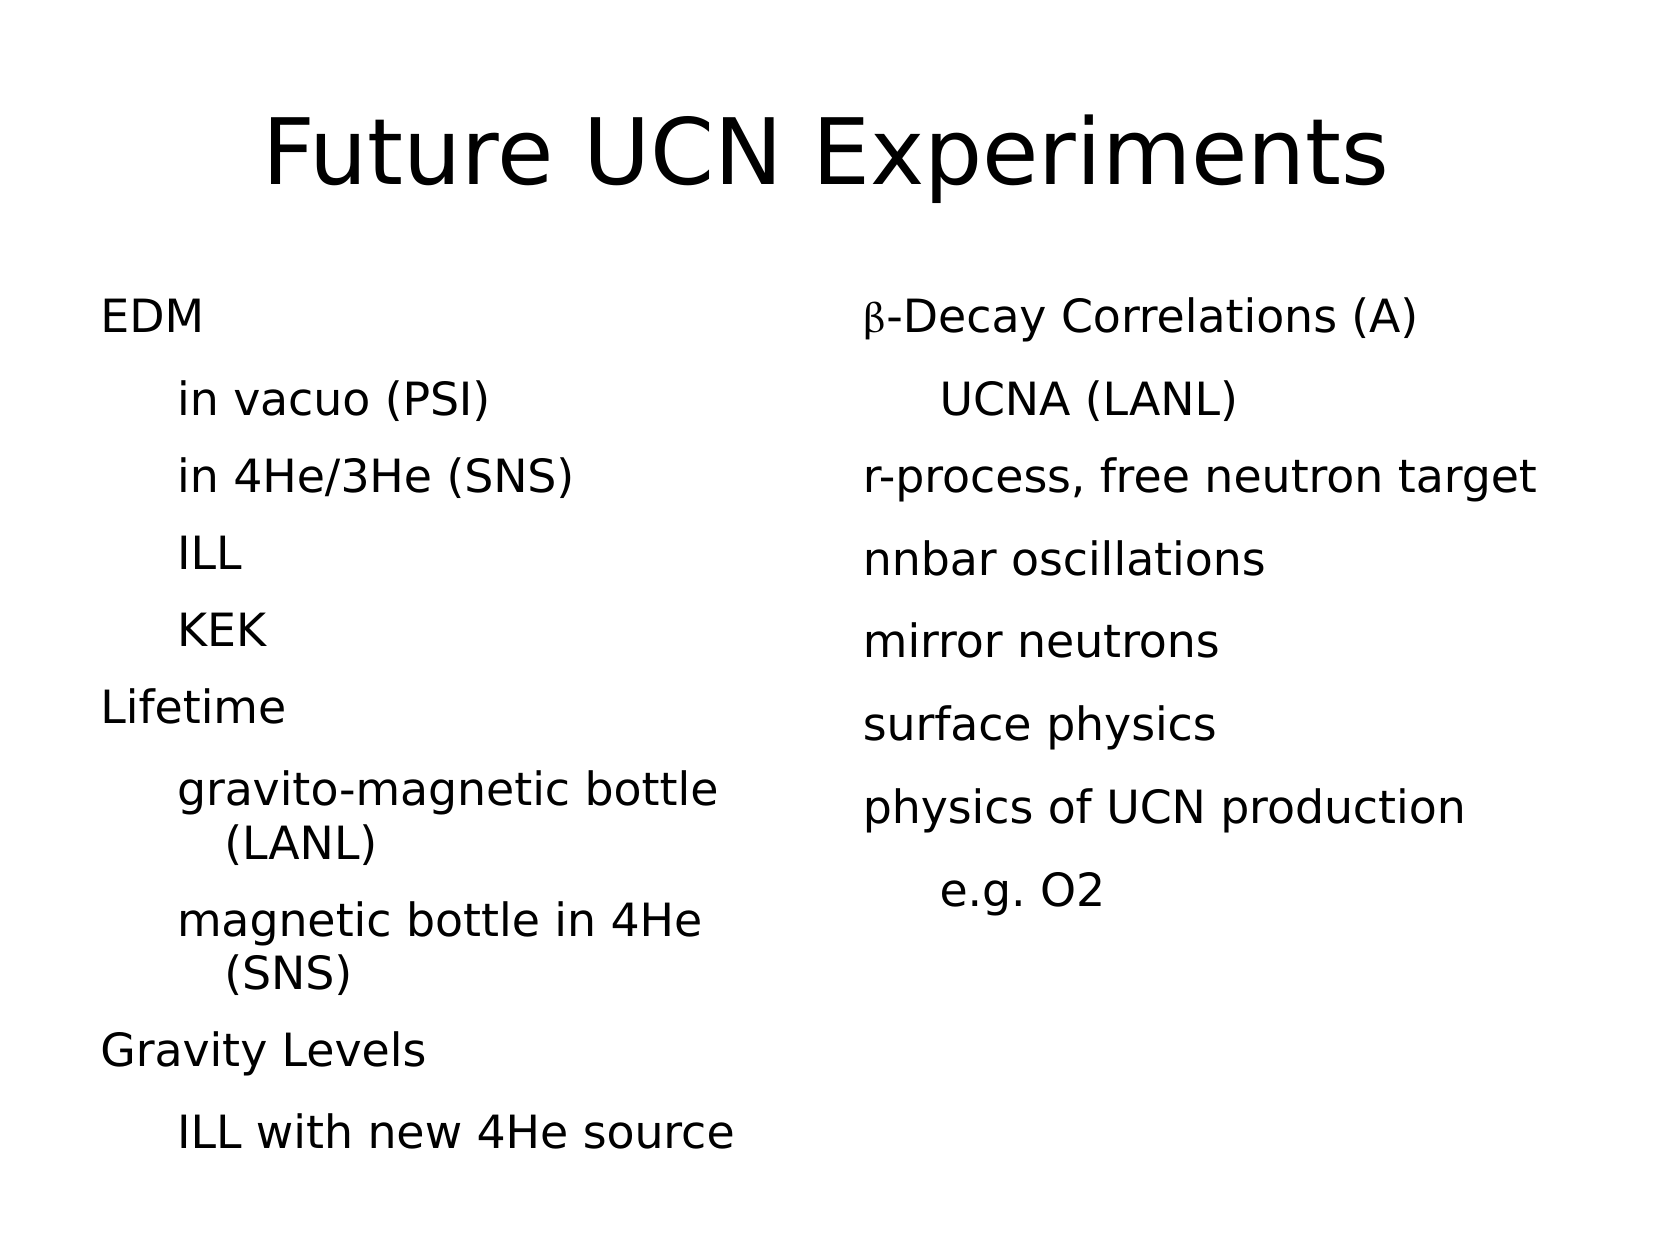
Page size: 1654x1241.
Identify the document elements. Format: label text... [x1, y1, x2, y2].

title Future UCN Experiments [82, 49, 1571, 257]
list EDM in vacuo (PSI) in 4He/3He (SNS) ILL KEK Lifetime gravito-magnetic bottle (LANL) magnetic bottle in 4He (SNS) Gravity Levels ILL with new 4He source [82, 290, 809, 1160]
list -Decay Correlations (A) UCNA (LANL) r-process, free neutron target nnbar oscillations mirror neutrons surface physics physics of UCN production e.g. O2 [845, 290, 1572, 1094]
